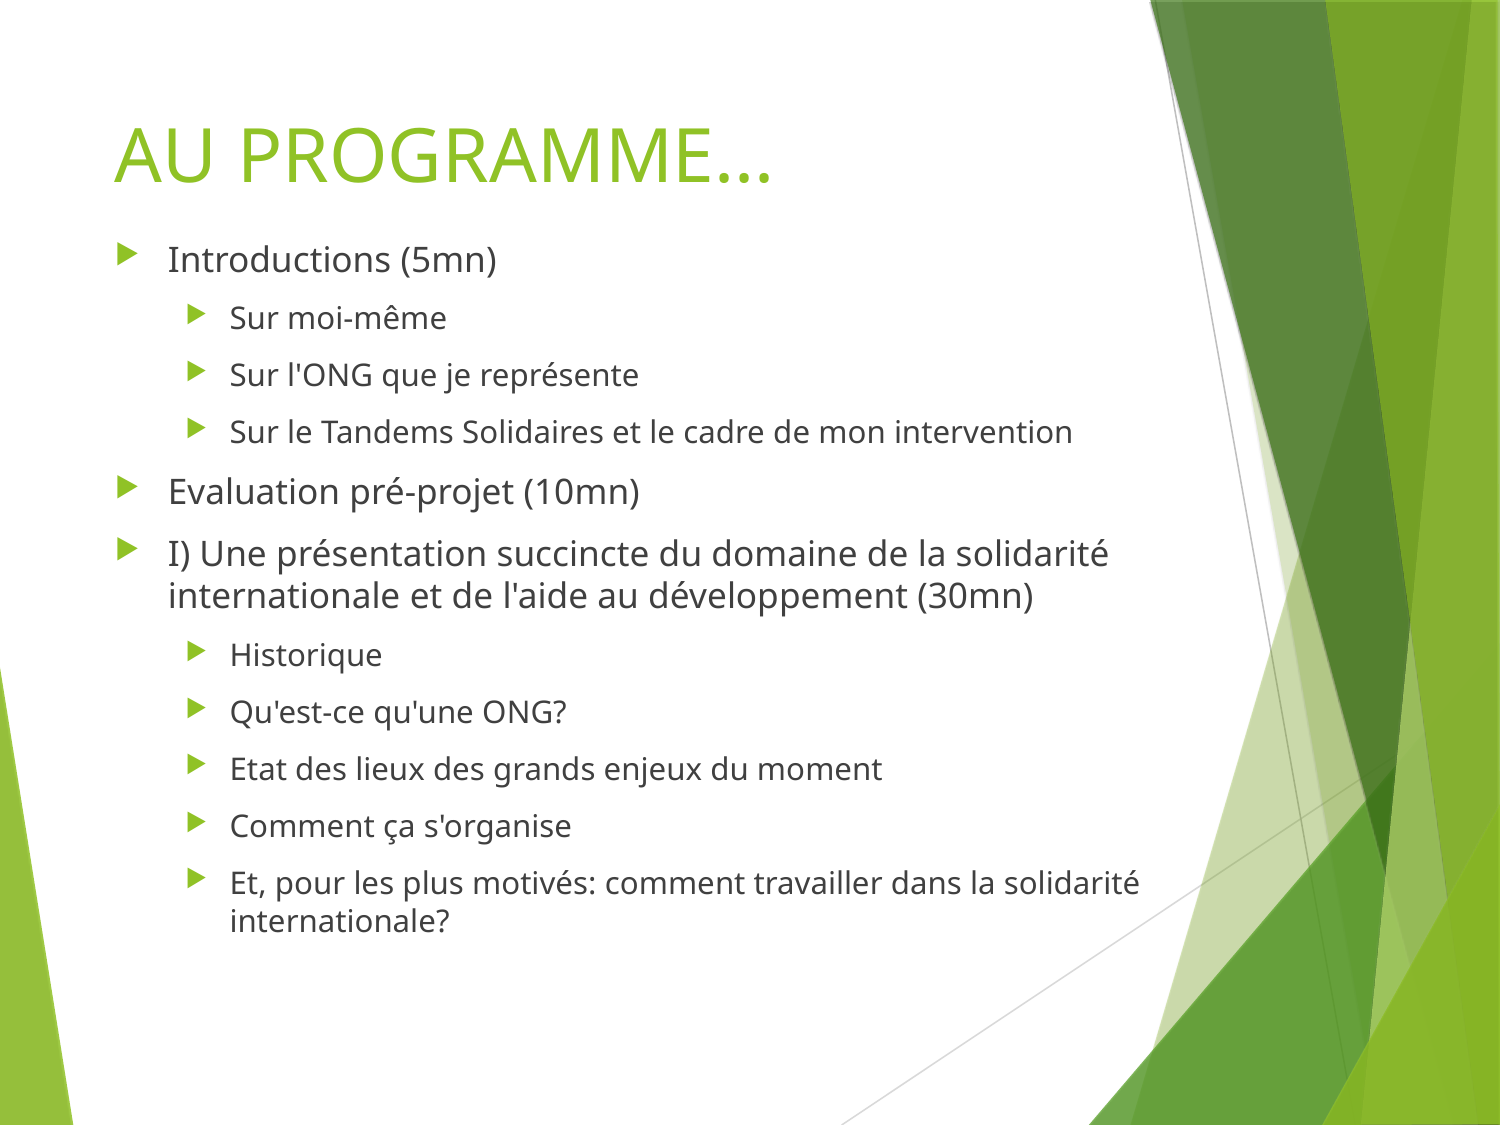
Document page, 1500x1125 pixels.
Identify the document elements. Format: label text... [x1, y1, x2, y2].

list Introductions (5mn) Sur moi-même Sur l'ONG que je représente Sur le Tandems Solidaires et le cadre de mon intervention Evaluation pré-projet (10mn) I) Une présentation succincte du domaine de la solidarité internationale et de l'aide au développement (30mn) Historique Qu'est-ce qu'une ONG? Etat des lieux des grands enjeux du moment Comment ça s'organise Et, pour les plus motivés: comment travailler dans la solidarité internationale? [99, 229, 1233, 947]
title AU PROGRAMME... [99, 99, 1142, 229]
